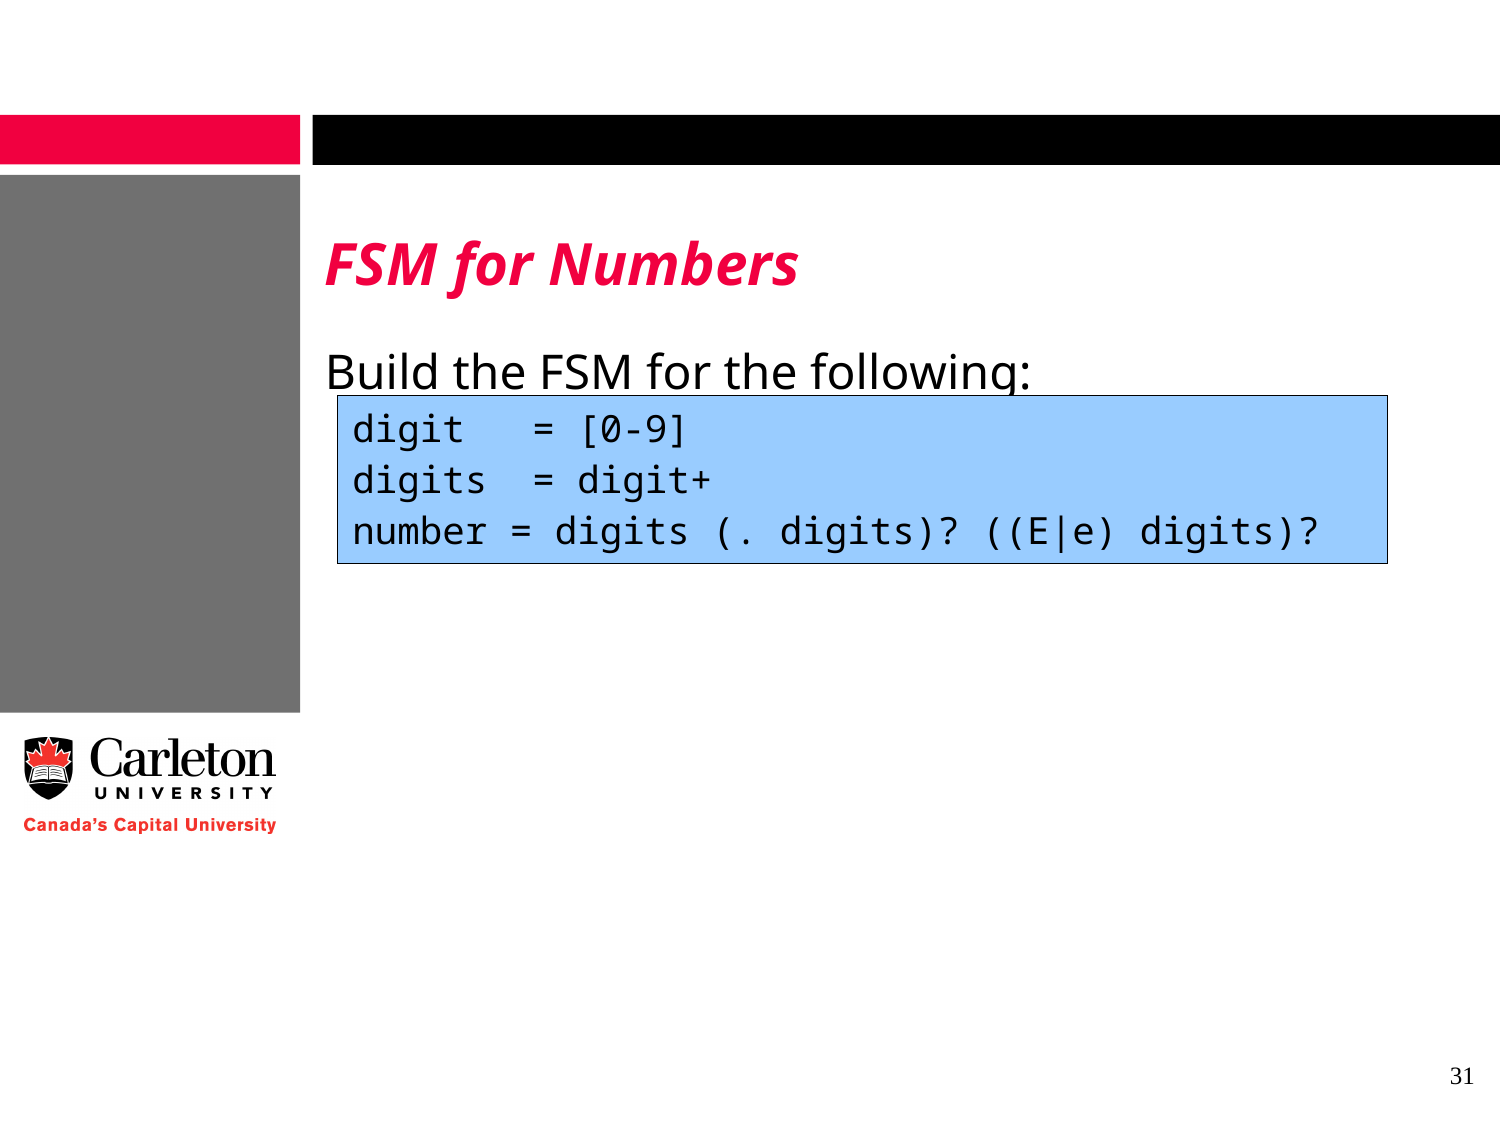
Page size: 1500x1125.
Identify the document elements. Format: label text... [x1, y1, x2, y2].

title FSM for Numbers [324, 194, 1450, 324]
picture [24, 737, 276, 834]
text_box digit = [0-9] digits = digit+ number = digits (. digits)? ((E|e) digits)? [337, 417, 1388, 564]
list Build the FSM for the following: [324, 324, 1450, 1036]
